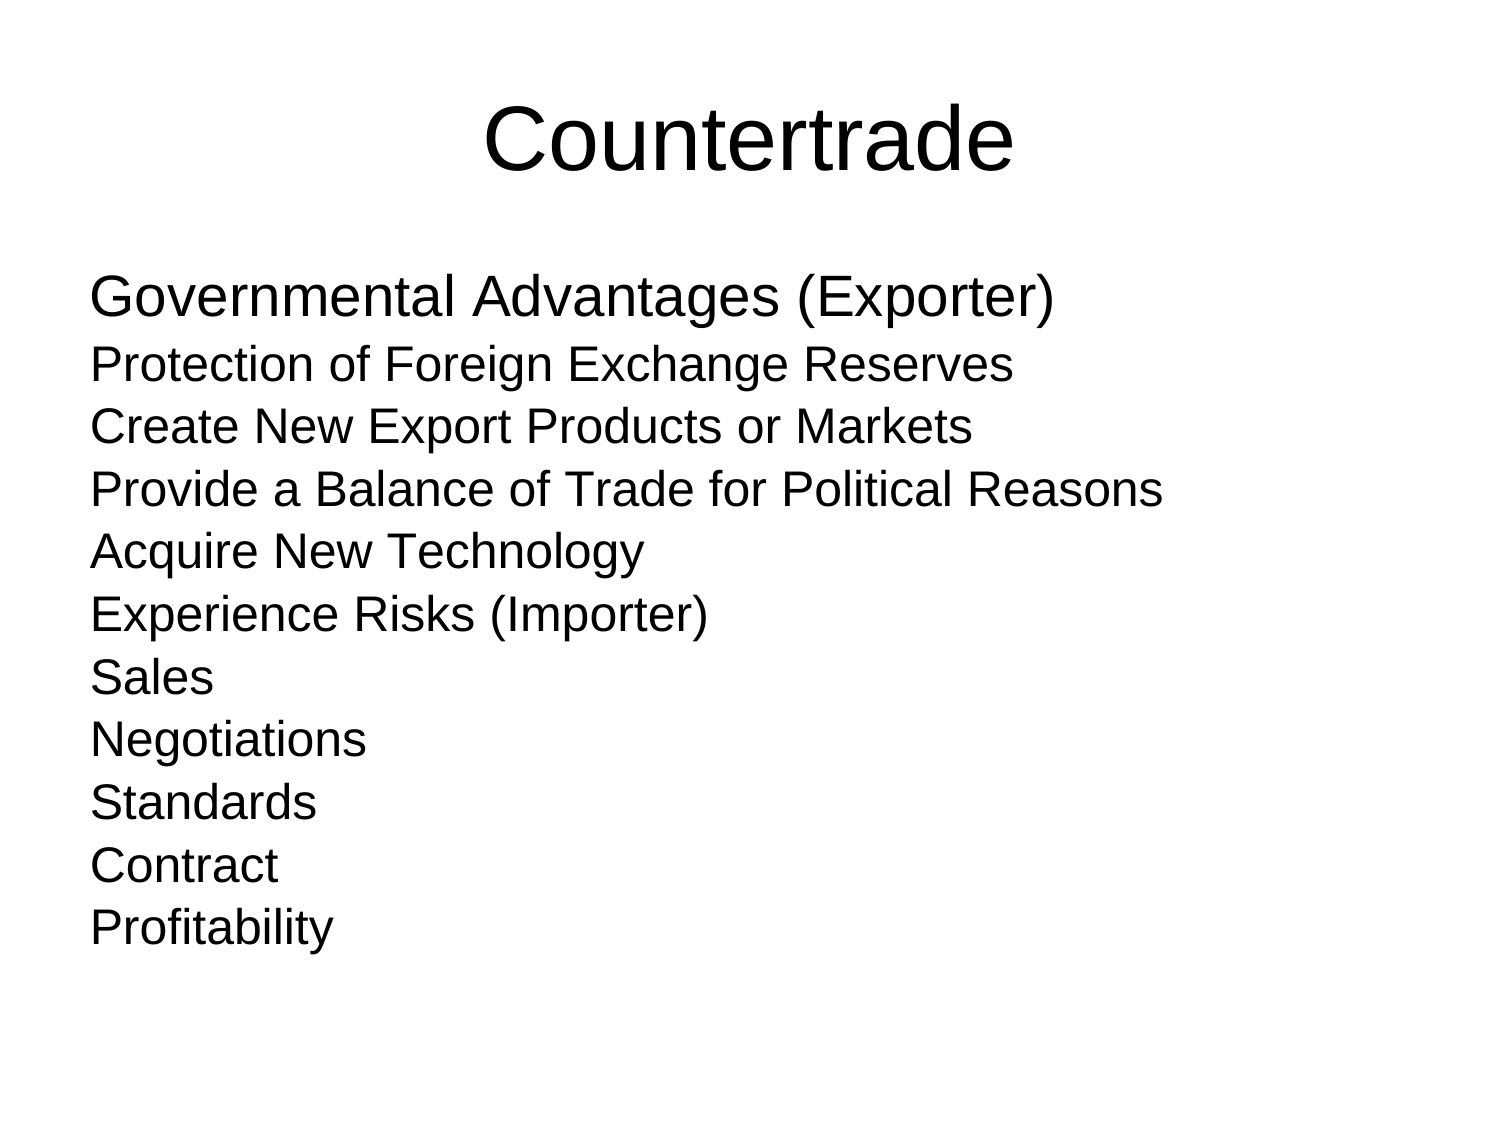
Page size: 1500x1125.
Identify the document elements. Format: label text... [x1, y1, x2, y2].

title Countertrade [75, 45, 1426, 233]
list Governmental Advantages (Exporter) Protection of Foreign Exchange Reserves Create New Export Products or Markets Provide a Balance of Trade for Political Reasons Acquire New Technology Experience Risks (Importer) Sales Negotiations Standards Contract Profitability [75, 262, 1426, 1006]
